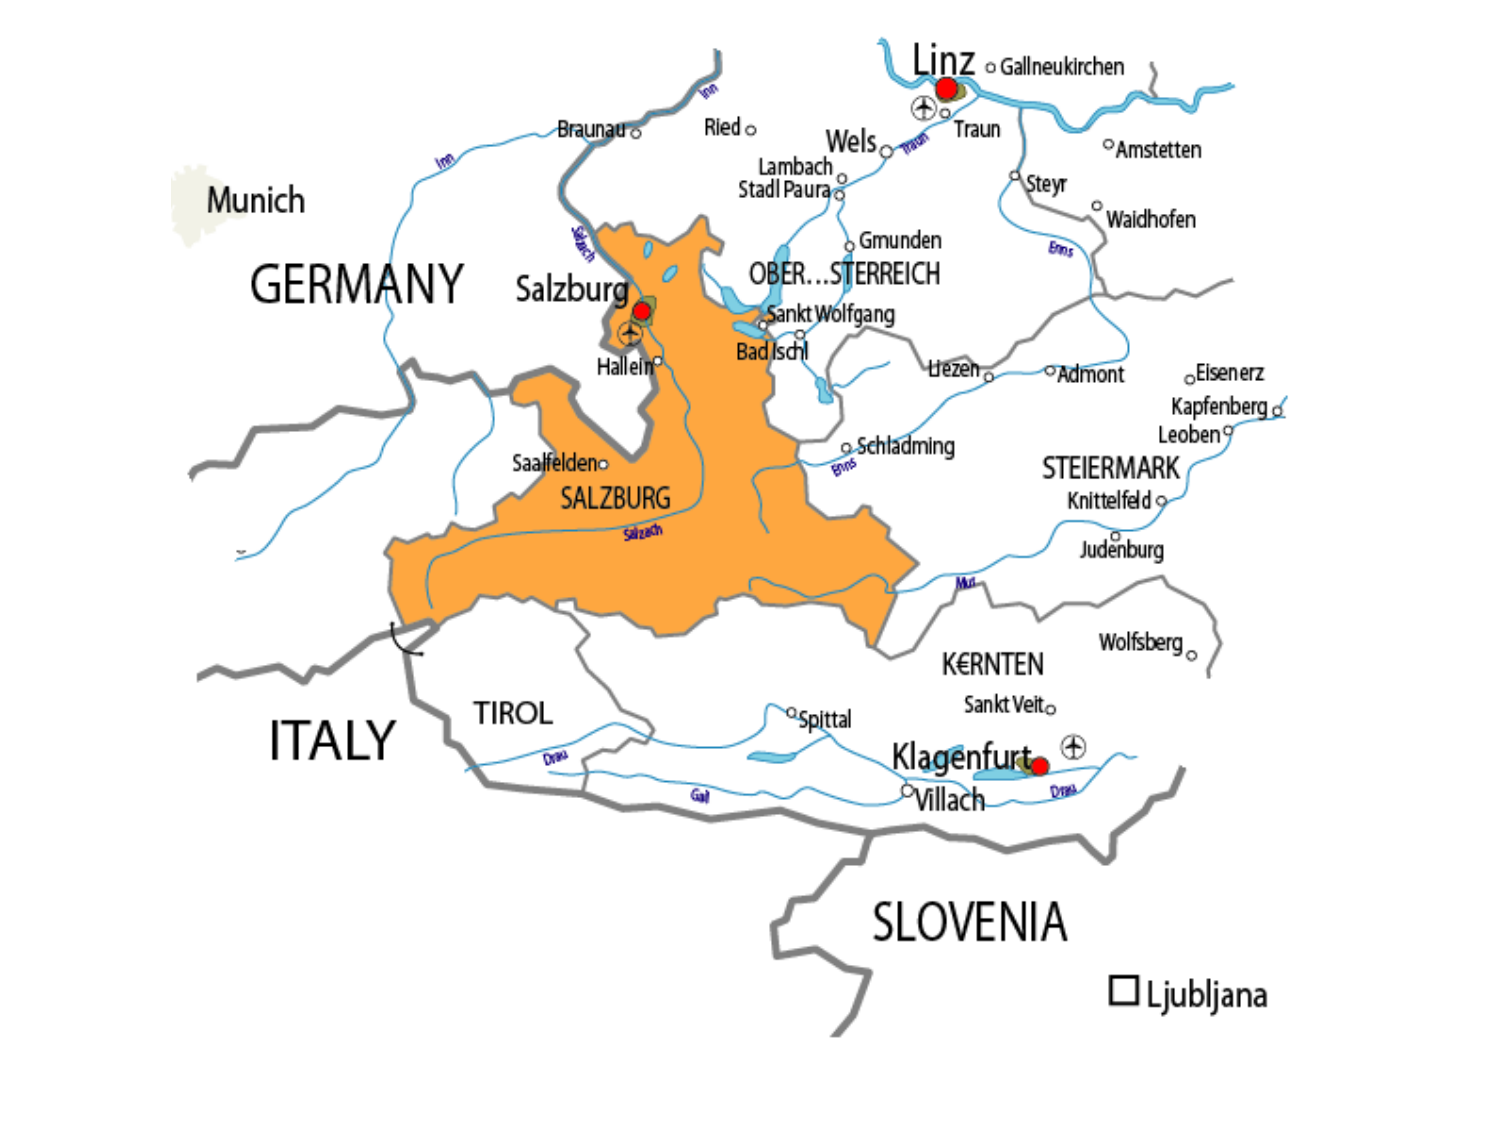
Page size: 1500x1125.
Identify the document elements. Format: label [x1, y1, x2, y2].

picture [171, 30, 1305, 1098]
